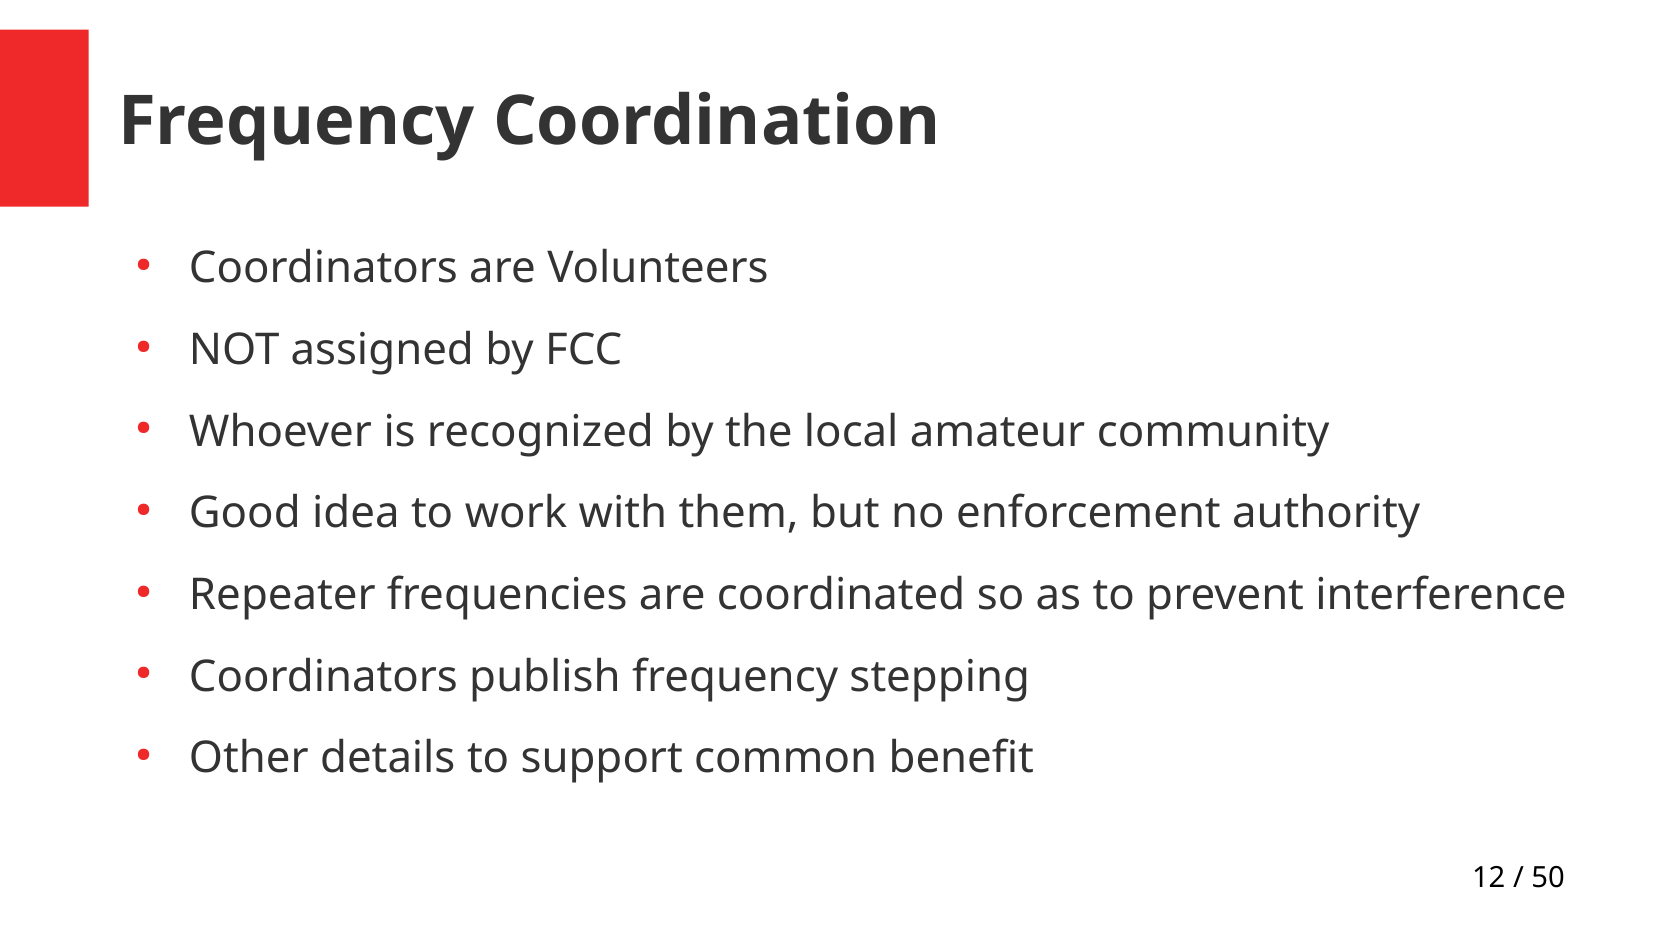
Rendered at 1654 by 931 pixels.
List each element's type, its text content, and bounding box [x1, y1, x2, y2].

title Frequency Coordination [118, 29, 1595, 207]
list Coordinators are Volunteers NOT assigned by FCC Whoever is recognized by the local amateur community Good idea to work with them, but no enforcement authority Repeater frequencies are coordinated so as to prevent interference Coordinators publish frequency stepping Other details to support common benefit [118, 236, 1595, 798]
